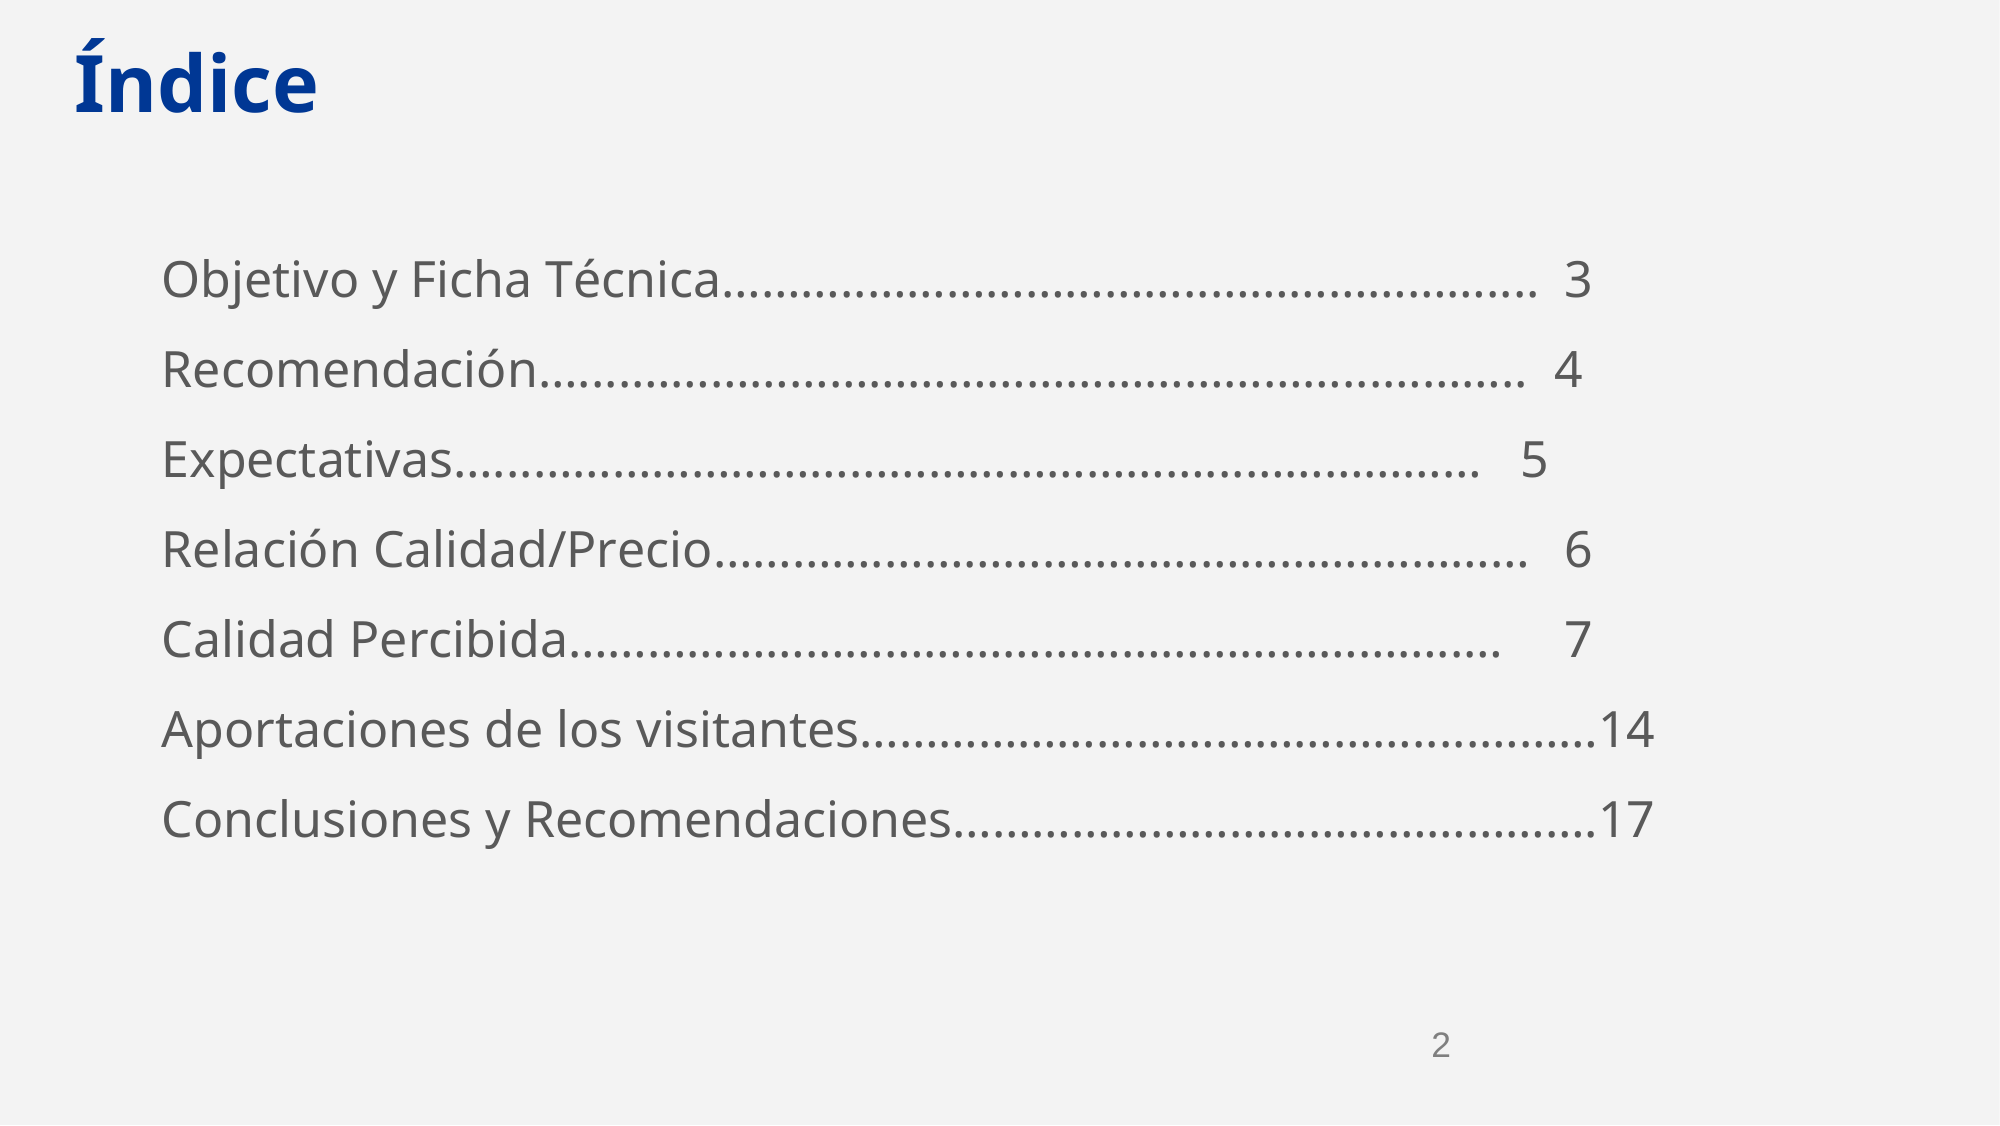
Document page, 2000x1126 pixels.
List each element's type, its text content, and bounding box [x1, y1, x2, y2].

text_box <número> [1413, 1013, 1880, 1074]
text_box Objetivo y Ficha Técnica………..……………………..………………….... 3 Recomendación…....………………………………………………...……….. 4 Expectativas…...……………………………………………...……………… 5 Relación Calidad/Precio………….……………………………….………… 6 Calidad Percibida…………………………………………………………..… 7 Aportaciones de los visitantes…………………………………….....………14 Conclusiones y Recomendaciones………………………………………….17 [147, 210, 1850, 952]
text_box Índice [59, 26, 1937, 150]
